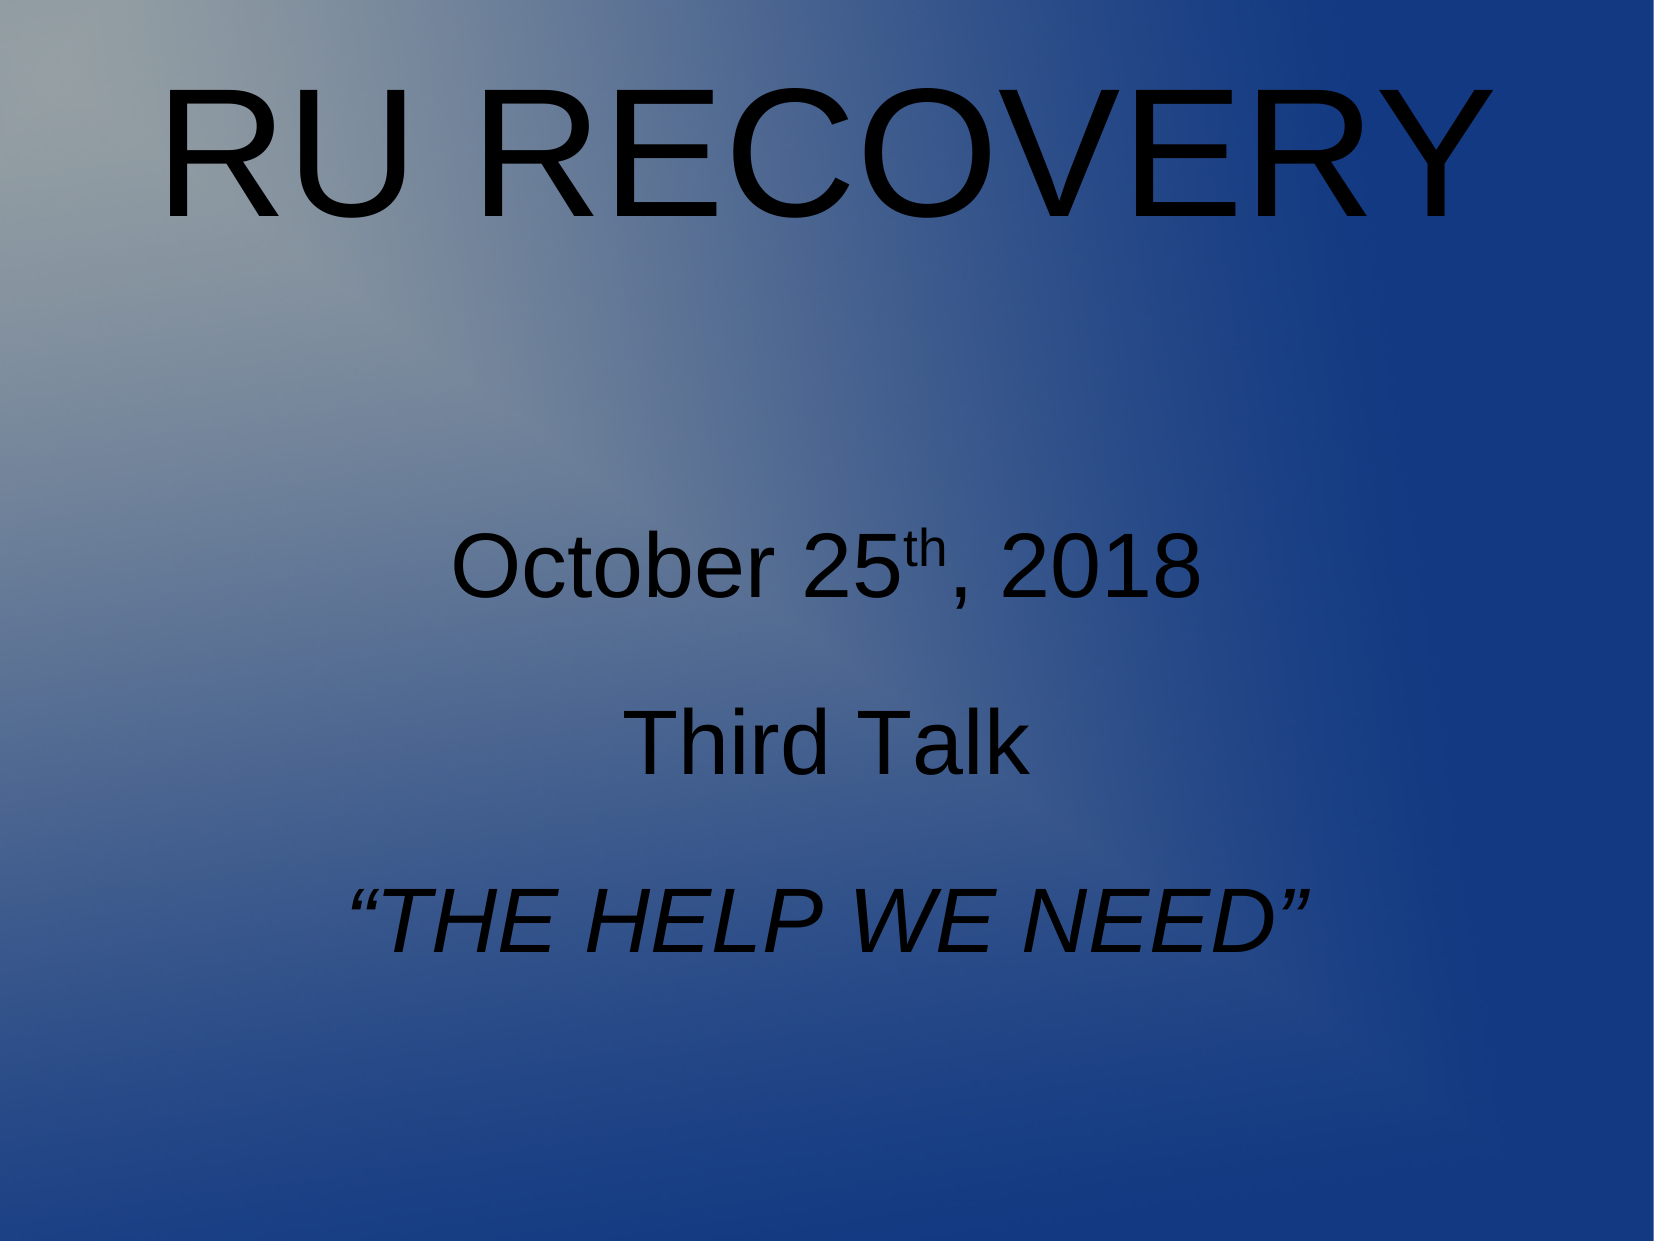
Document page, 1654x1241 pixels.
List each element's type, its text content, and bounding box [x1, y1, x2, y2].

subtitle October 25th, 2018 Third Talk “THE HELP WE NEED” [82, 290, 1571, 1109]
picture [0, 0, 1654, 1241]
title RU RECOVERY [82, 49, 1571, 257]
